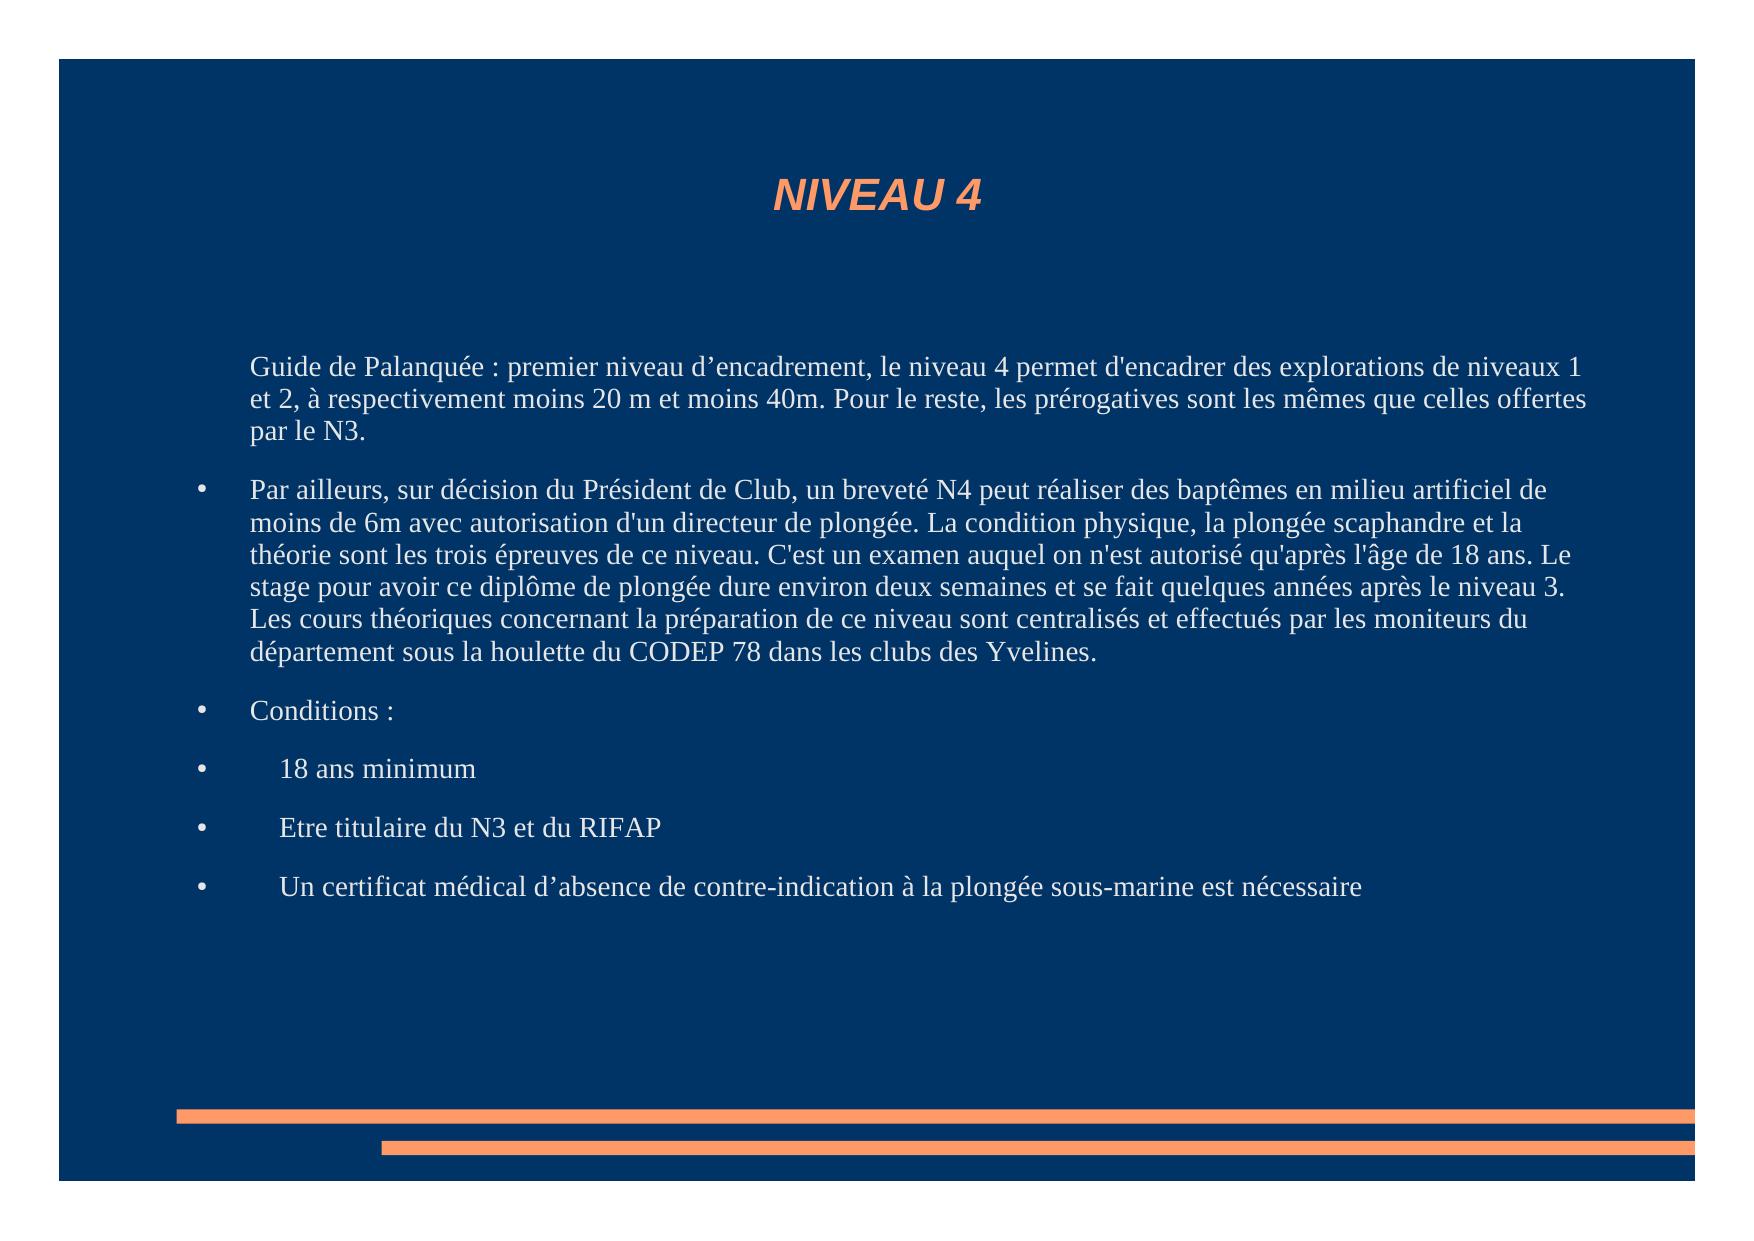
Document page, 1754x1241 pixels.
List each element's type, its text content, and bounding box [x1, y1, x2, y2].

list Guide de Palanquée : premier niveau d’encadrement, le niveau 4 permet d'encadrer des explorations de niveaux 1 et 2, à respectivement moins 20 m et moins 40m. Pour le reste, les prérogatives sont les mêmes que celles offertes par le N3. Par ailleurs, sur décision du Président de Club, un breveté N4 peut réaliser des baptêmes en milieu artificiel de moins de 6m avec autorisation d'un directeur de plongée. La condition physique, la plongée scaphandre et la théorie sont les trois épreuves de ce niveau. C'est un examen auquel on n'est autorisé qu'après l'âge de 18 ans. Le stage pour avoir ce diplôme de plongée dure environ deux semaines et se fait quelques années après le niveau 3. Les cours théoriques concernant la préparation de ce niveau sont centralisés et effectués par les moniteurs du département sous la houlette du CODEP 78 dans les clubs des Yvelines. Conditions : 18 ans minimum Etre titulaire du N3 et du RIFAP Un certificat médical d’absence de contre-indication à la plongée sous-marine est nécessaire [179, 350, 1603, 1084]
title NIVEAU 4 [179, 100, 1577, 289]
